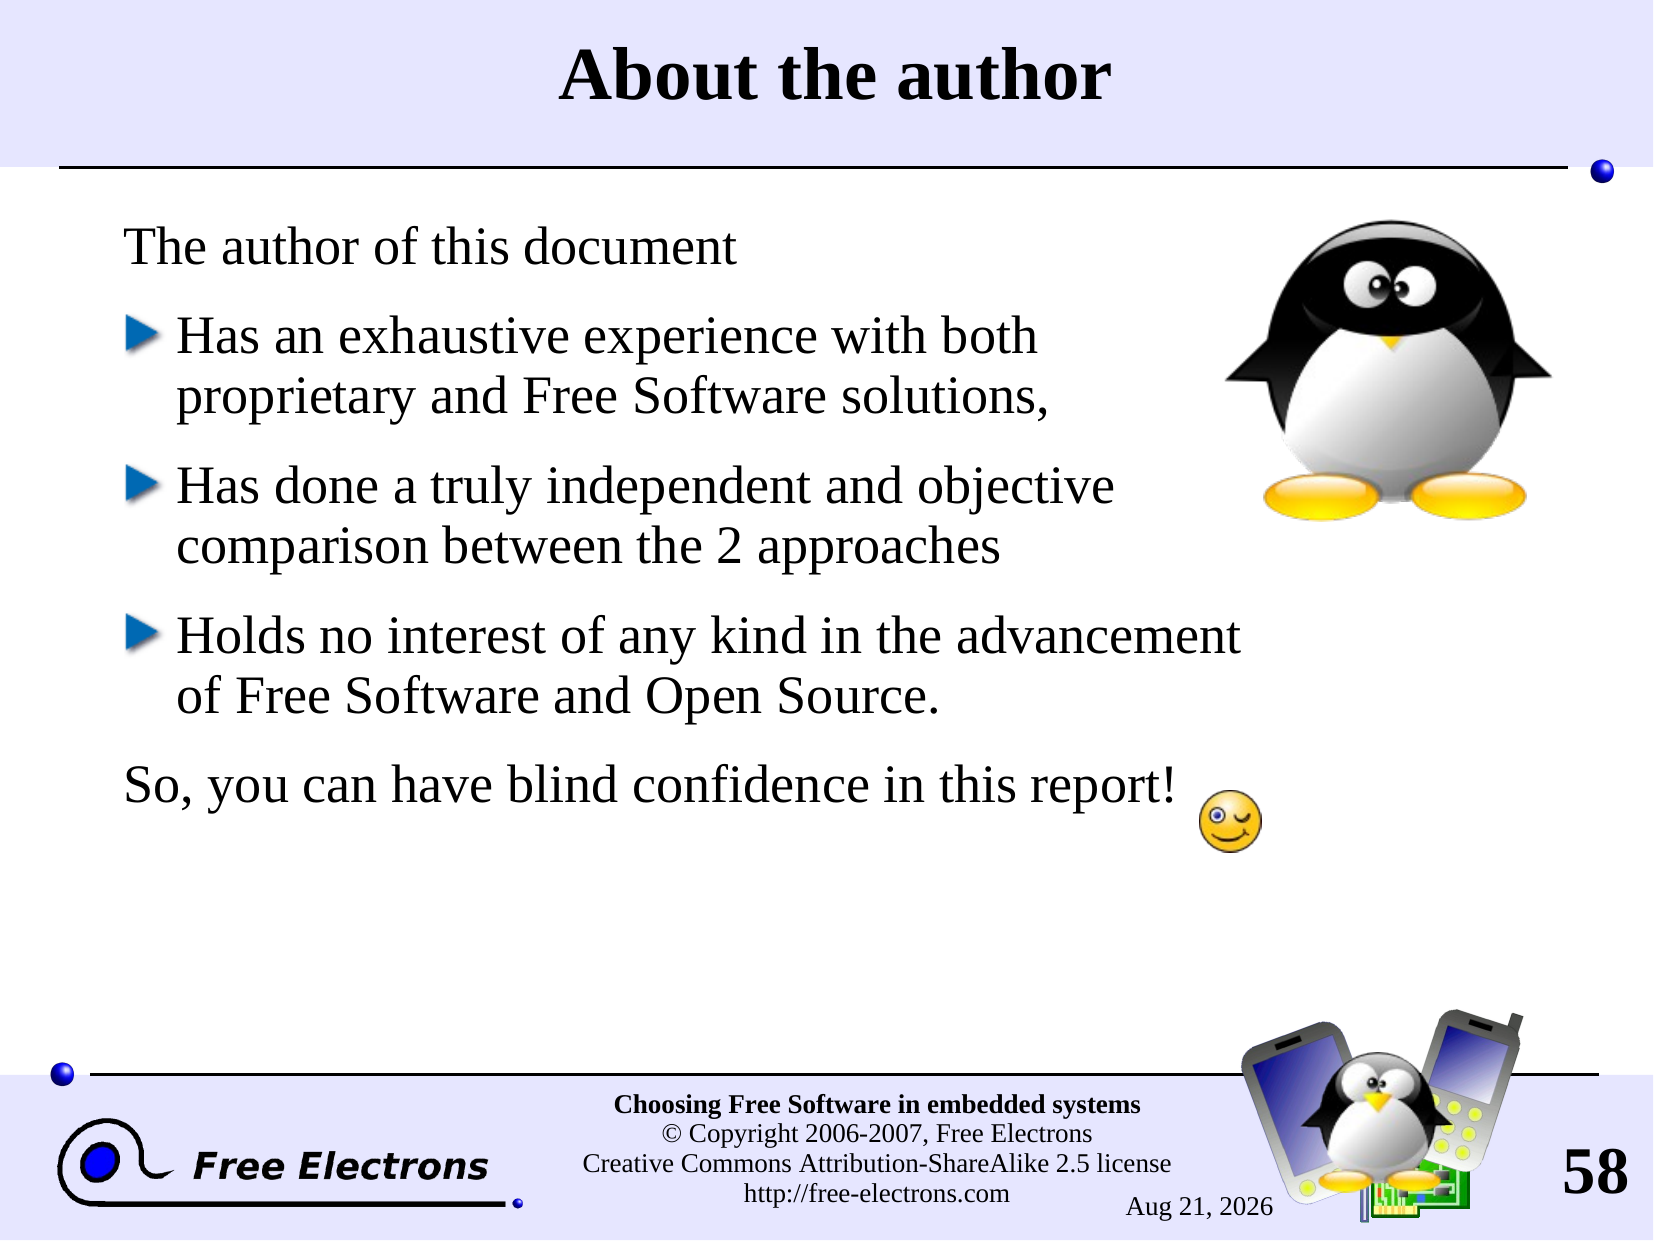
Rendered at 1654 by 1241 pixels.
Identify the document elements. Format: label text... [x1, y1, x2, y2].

picture [1222, 218, 1557, 522]
picture [1199, 790, 1262, 853]
title About the author [33, 25, 1604, 124]
picture [1231, 1007, 1538, 1240]
list The author of this document Has an exhaustive experience with both proprietary and Free Software solutions, Has done a truly independent and objective comparison between the 2 approaches Holds no interest of any kind in the advancement of Free Software and Open Source. So, you can have blind confidence in this report! [105, 216, 1518, 1066]
picture [50, 1107, 527, 1216]
